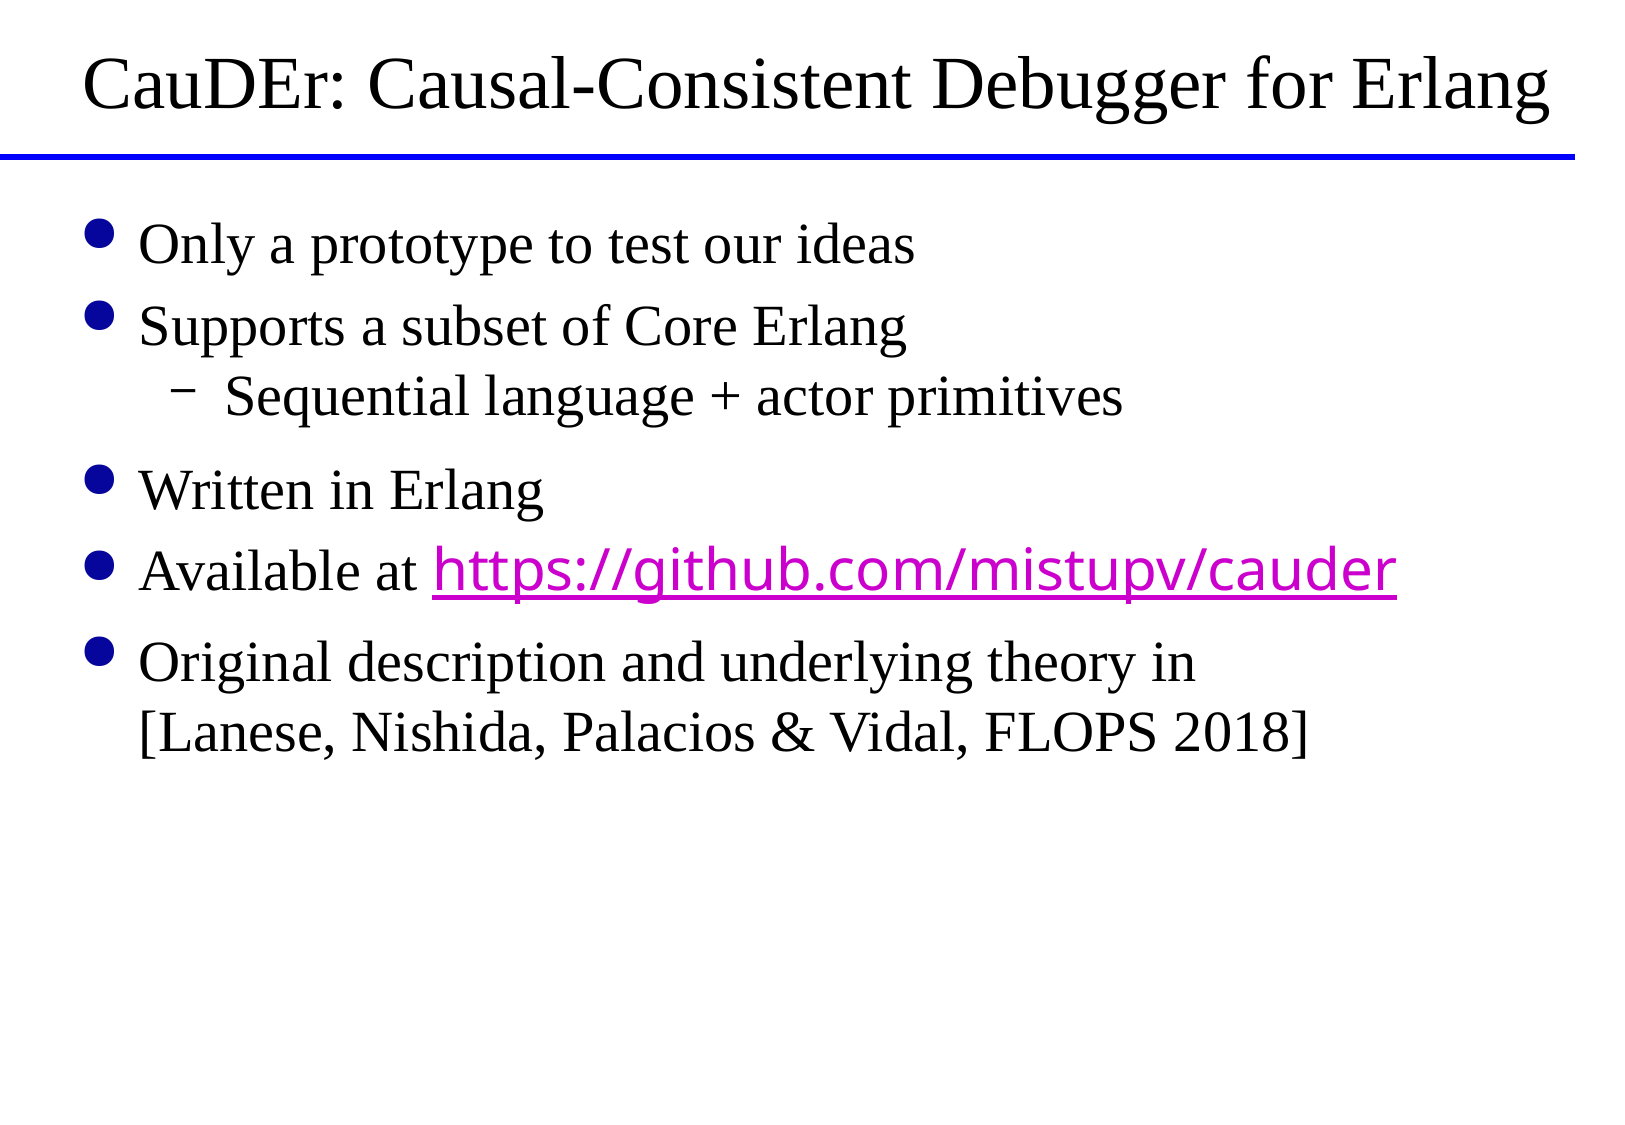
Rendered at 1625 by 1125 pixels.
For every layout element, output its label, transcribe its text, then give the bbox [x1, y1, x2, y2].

title CauDEr: Causal-Consistent Debugger for Erlang [67, 27, 1625, 131]
list Only a prototype to test our ideas Supports a subset of Core Erlang Sequential language + actor primitives Written in Erlang Available at https://github.com/mistupv/cauder Original description and underlying theory in [Lanese, Nishida, Palacios & Vidal, FLOPS 2018] [67, 198, 1478, 1061]
